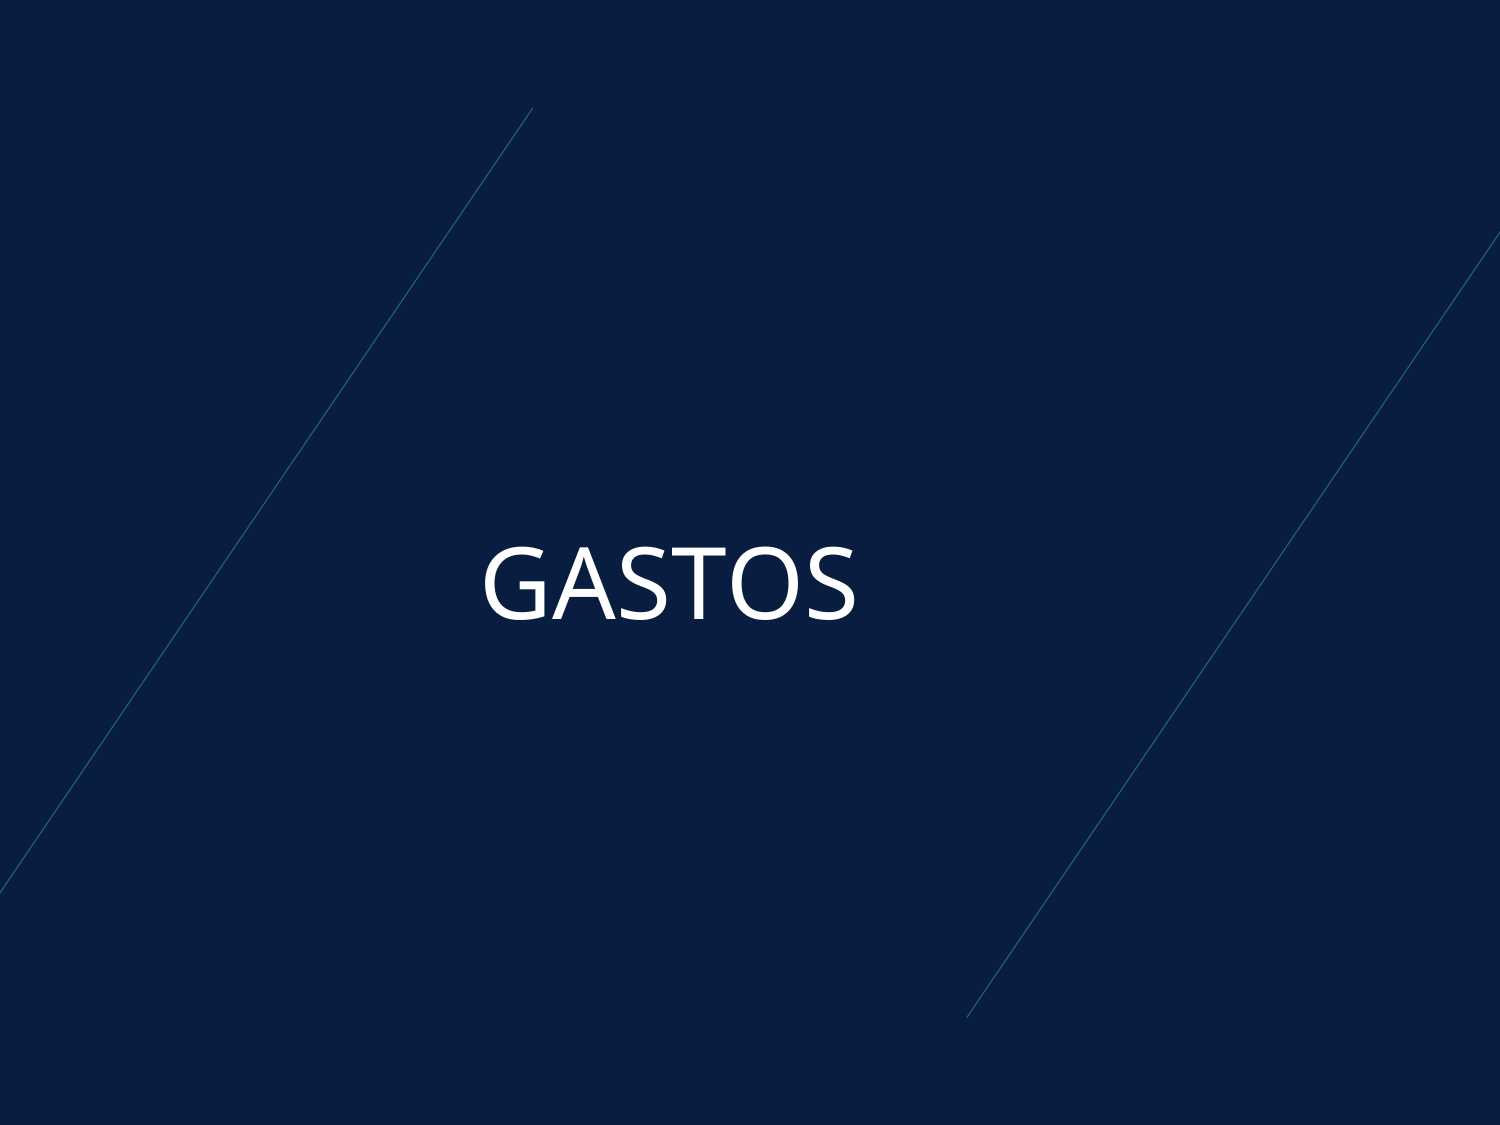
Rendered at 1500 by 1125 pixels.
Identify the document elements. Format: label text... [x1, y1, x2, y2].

list GASTOS [70, 392, 1270, 650]
